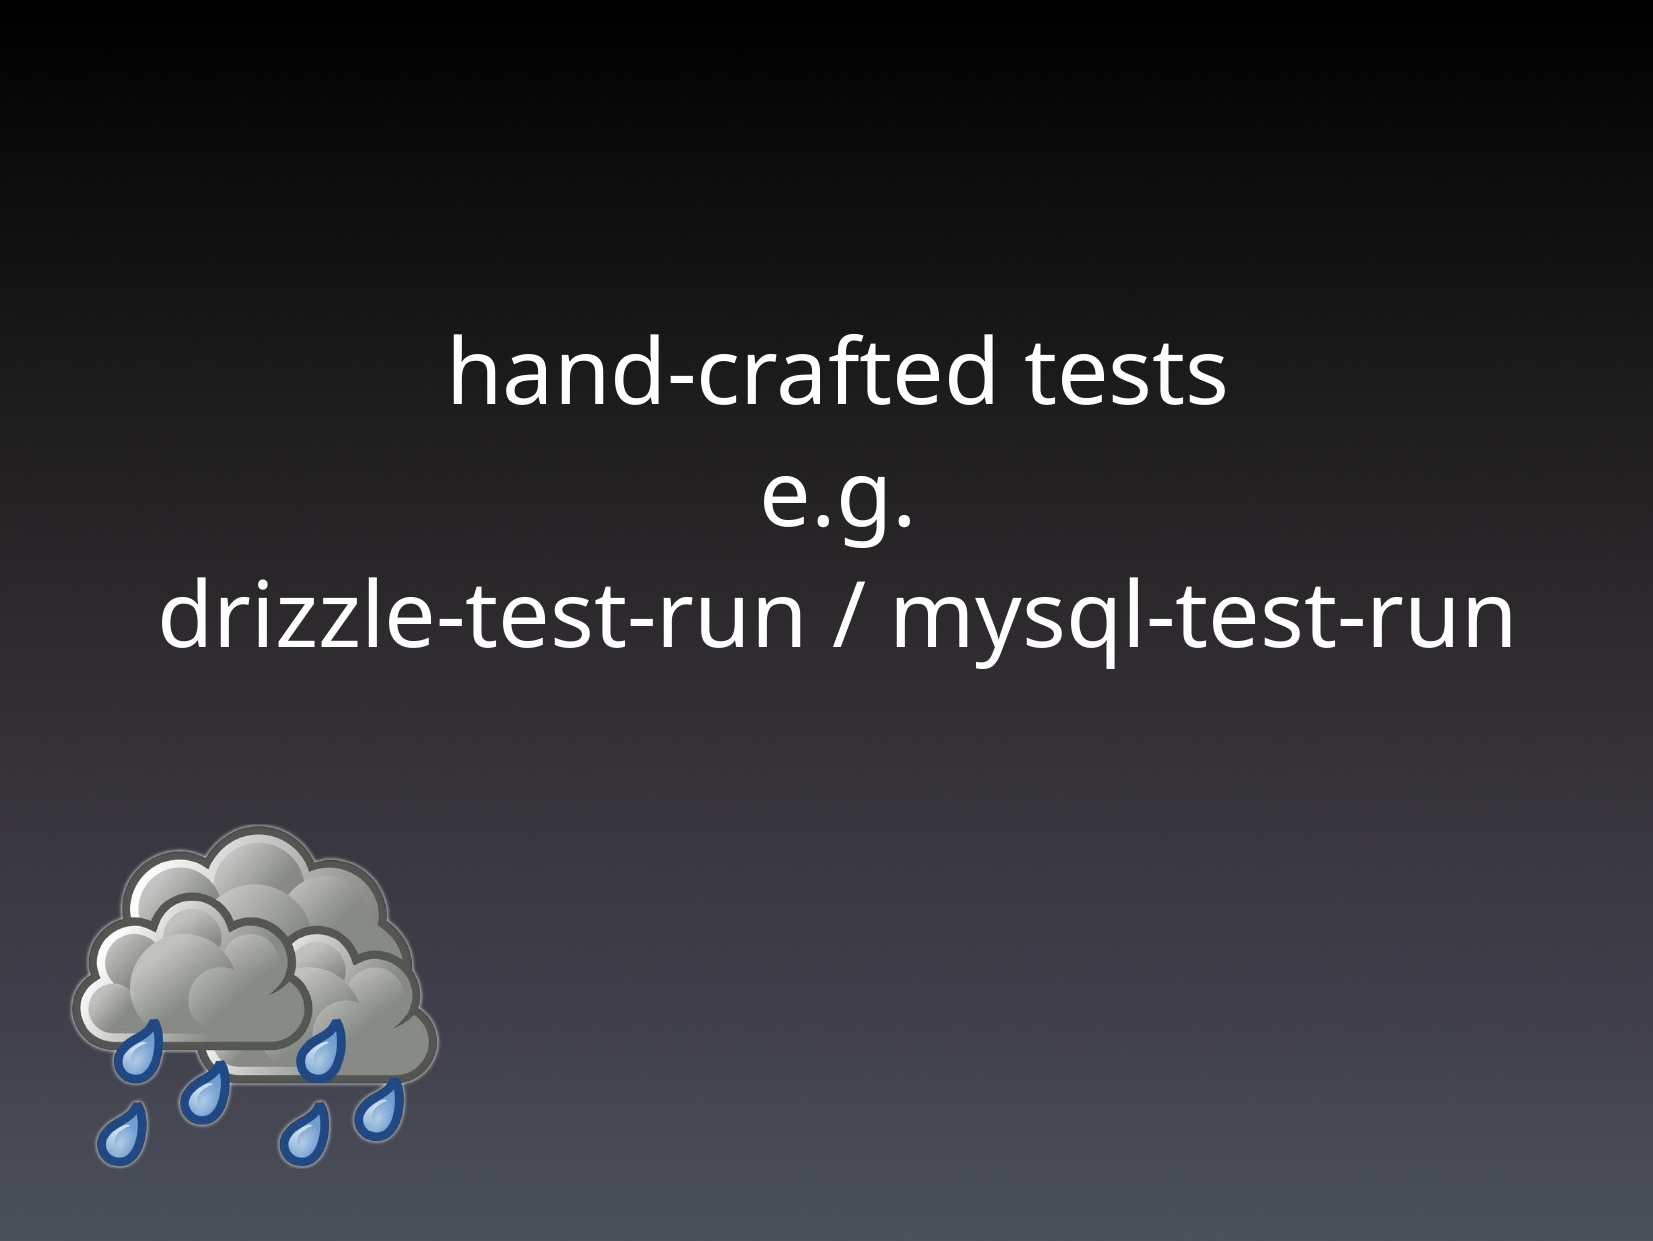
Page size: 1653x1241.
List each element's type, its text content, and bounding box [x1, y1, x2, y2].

picture [0, 0, 1653, 1241]
title hand-crafted tests e.g. drizzle-test-run / mysql-test-run [94, 164, 1583, 815]
